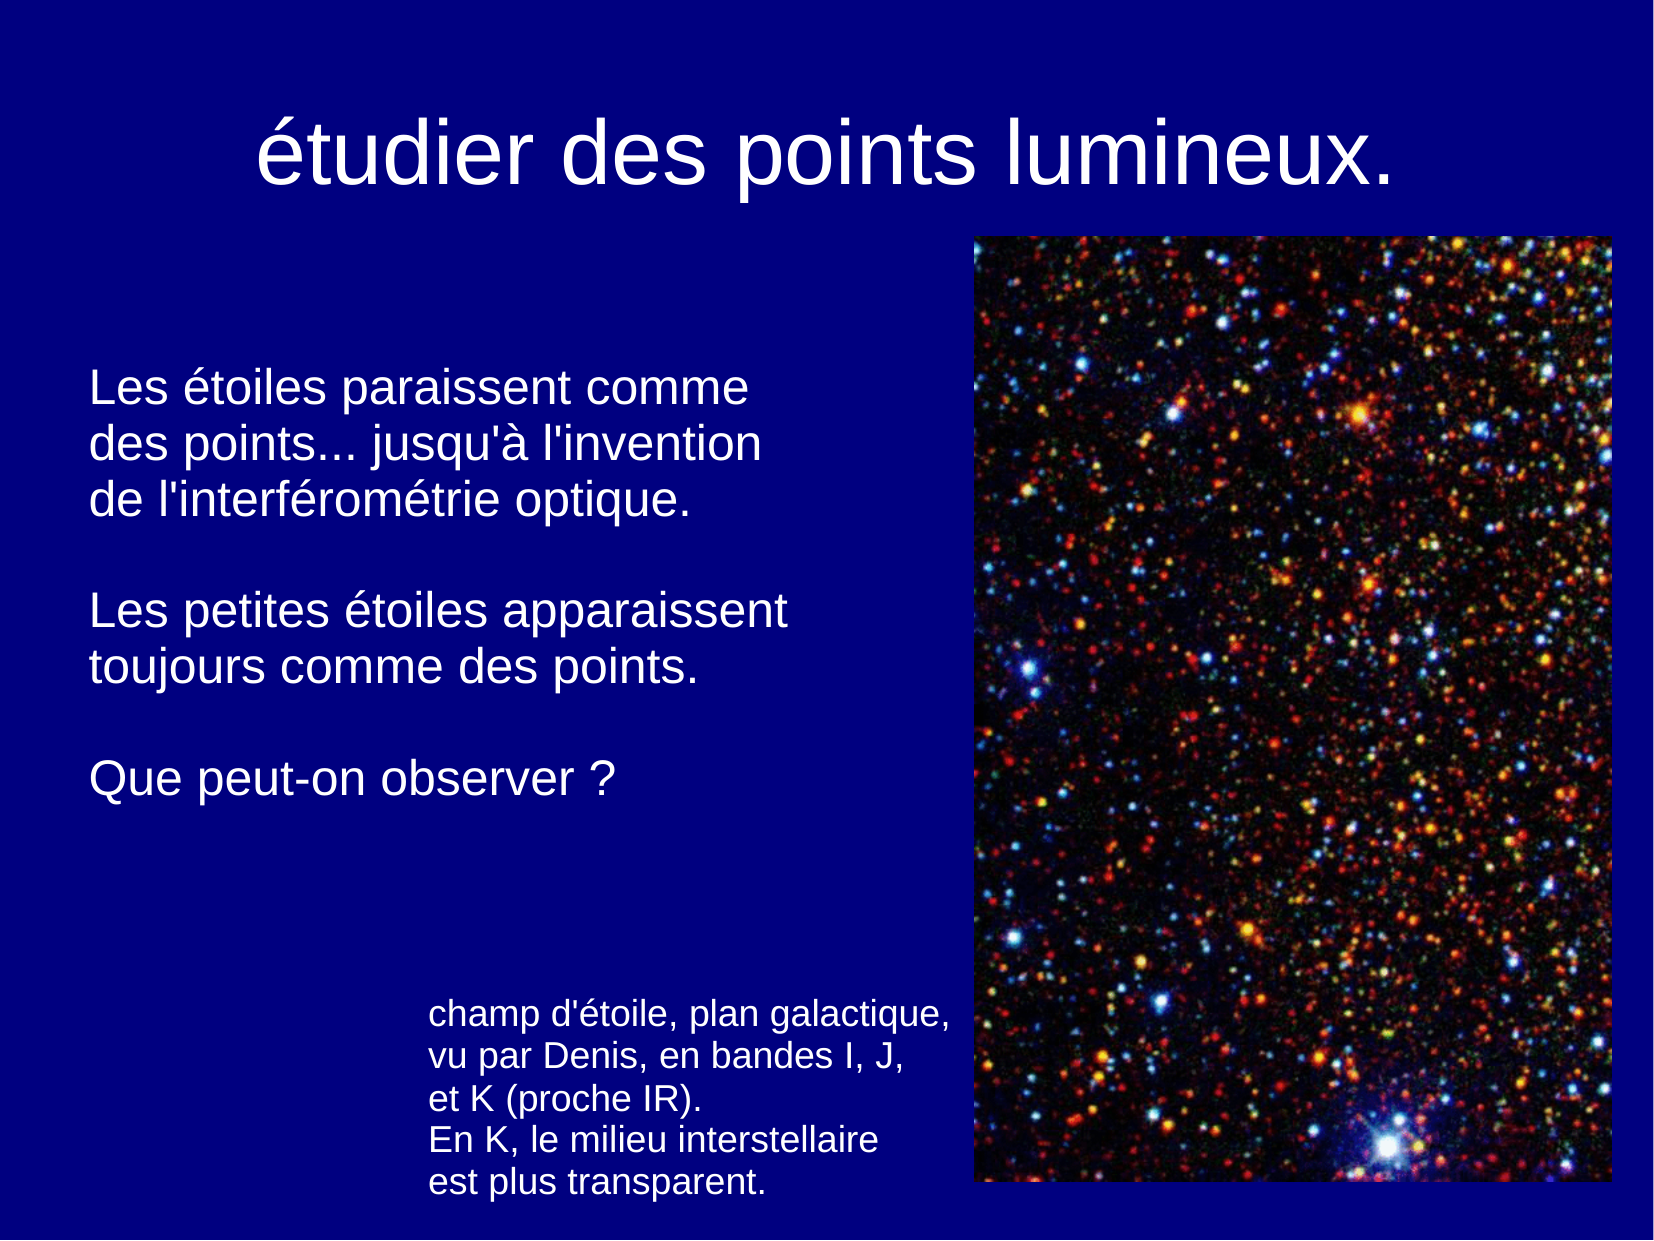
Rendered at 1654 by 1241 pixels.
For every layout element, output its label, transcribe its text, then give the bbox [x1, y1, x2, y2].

text_box champ d'étoile, plan galactique, vu par Denis, en bandes I, J, et K (proche IR). En K, le milieu interstellaire est plus transparent. [413, 985, 966, 1211]
picture [974, 236, 1612, 1182]
title étudier des points lumineux. [82, 49, 1571, 257]
subtitle Les étoiles paraissent comme des points... jusqu'à l'invention de l'interférométrie optique. Les petites étoiles apparaissent toujours comme des points. Que peut-on observer ? [88, 279, 804, 886]
